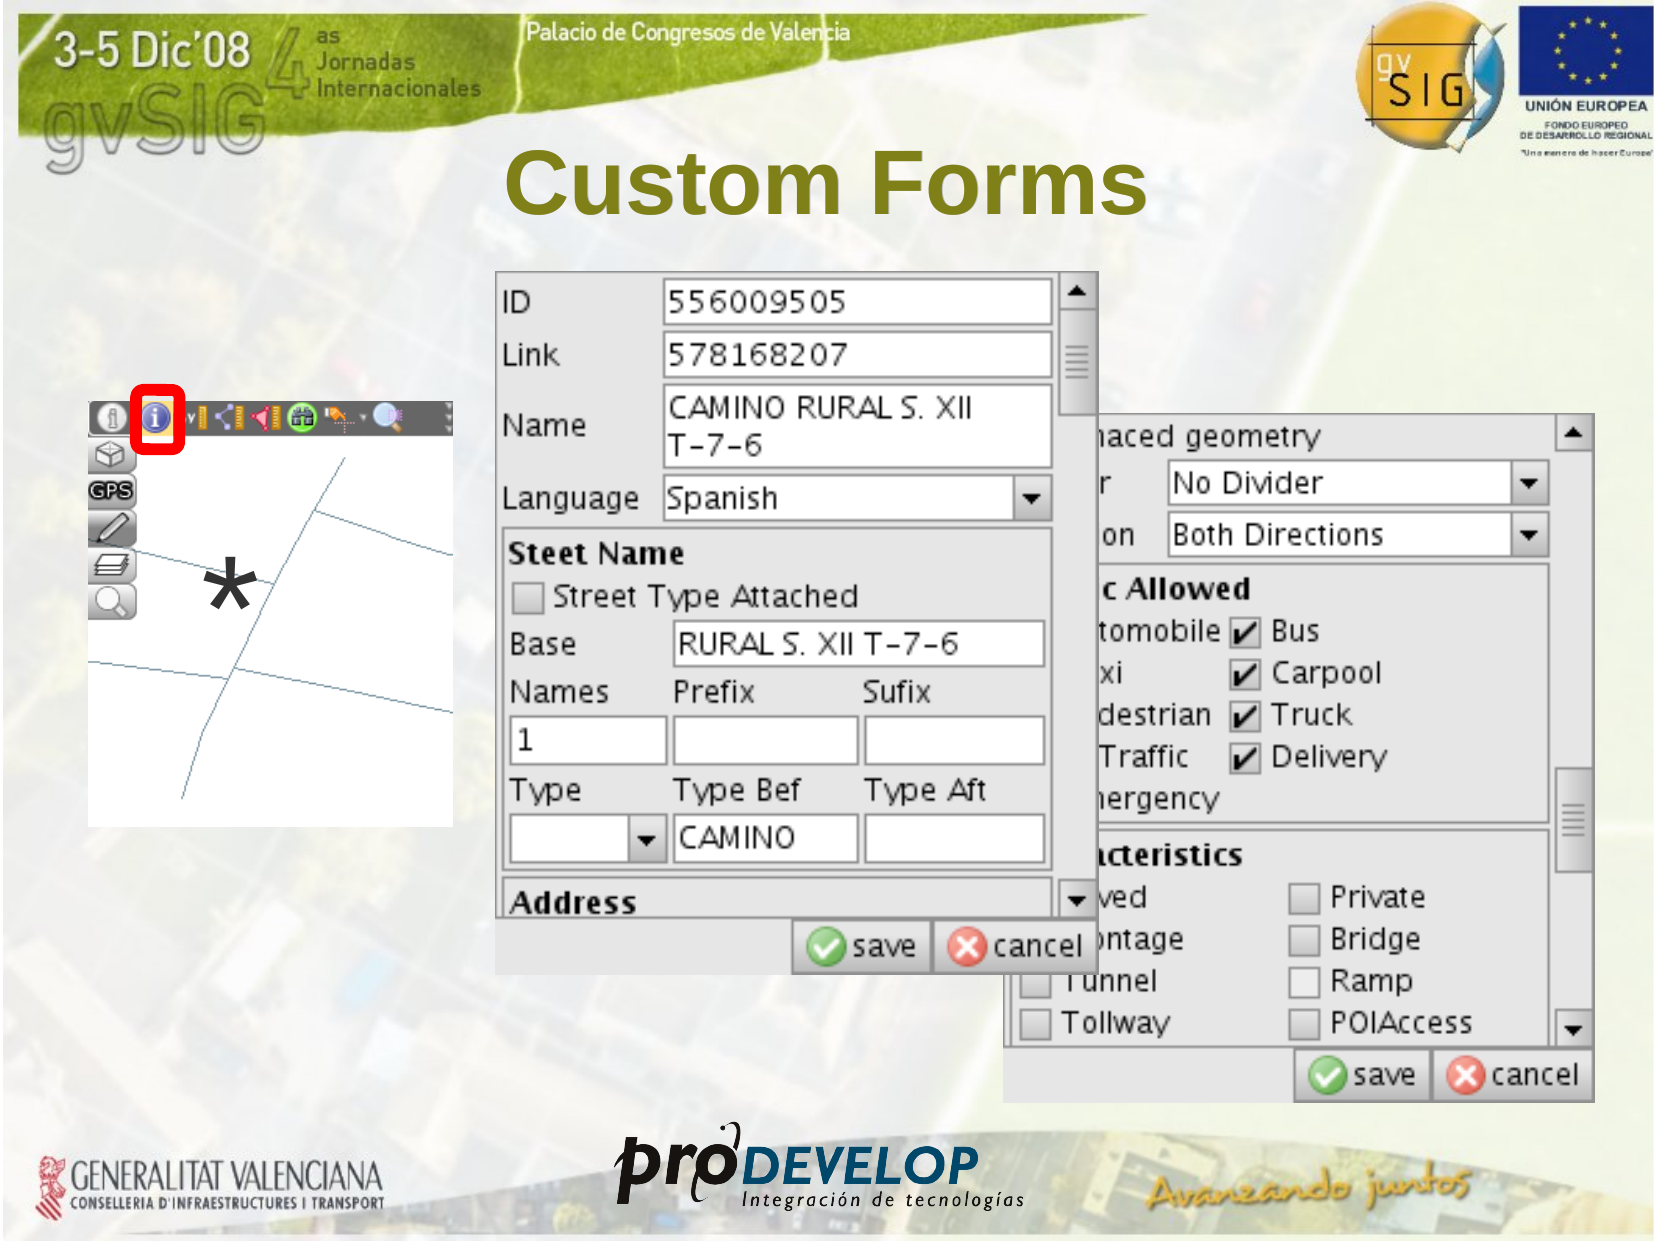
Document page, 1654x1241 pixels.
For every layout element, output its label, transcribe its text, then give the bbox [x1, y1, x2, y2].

title Custom Forms [82, 78, 1571, 287]
picture [3, 0, 1654, 1241]
text_box * [186, 517, 302, 700]
